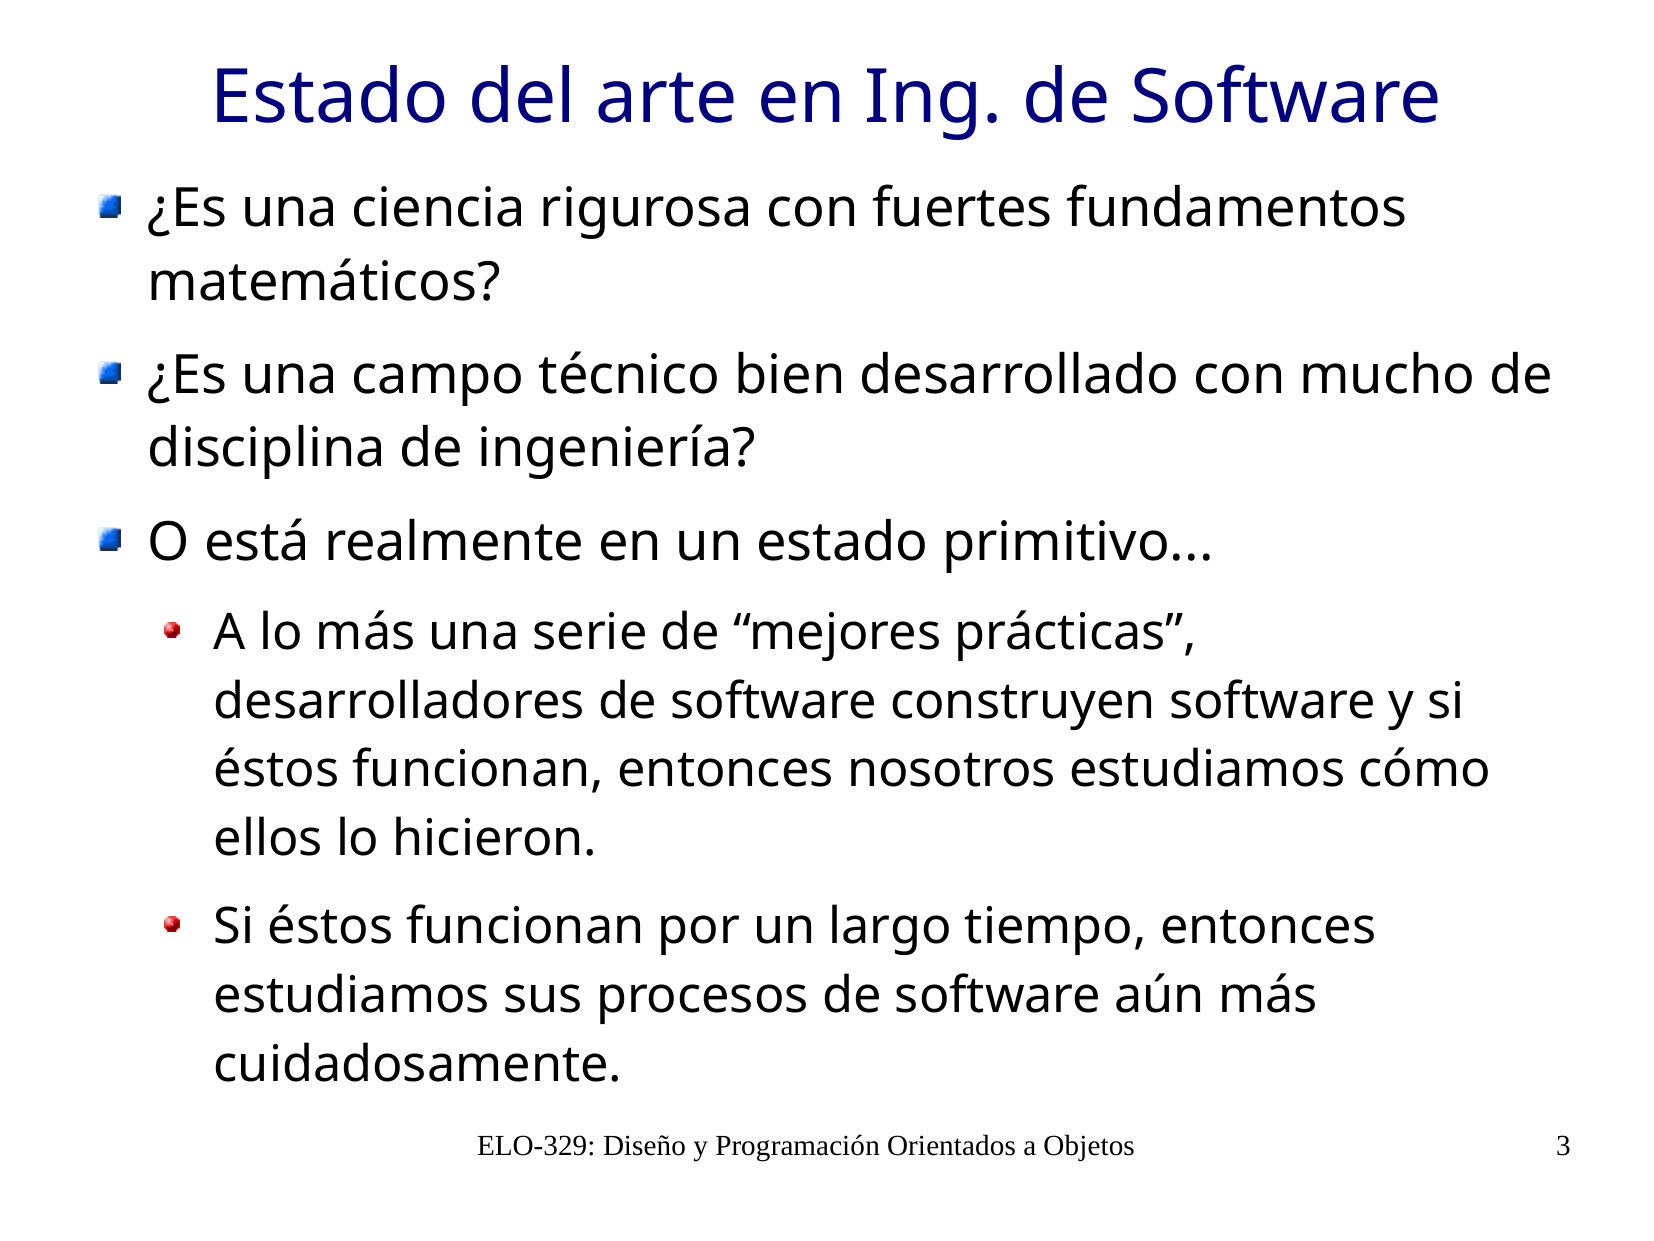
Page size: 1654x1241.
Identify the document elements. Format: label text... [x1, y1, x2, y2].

list ¿Es una ciencia rigurosa con fuertes fundamentos matemáticos? ¿Es una campo técnico bien desarrollado con mucho de disciplina de ingeniería? O está realmente en un estado primitivo... A lo más una serie de “mejores prácticas”, desarrolladores de software construyen software y si éstos funcionan, entonces nosotros estudiamos cómo ellos lo hicieron. Si éstos funcionan por un largo tiempo, entonces estudiamos sus procesos de software aún más cuidadosamente. [81, 169, 1571, 1107]
title Estado del arte en Ing. de Software [82, 50, 1571, 137]
